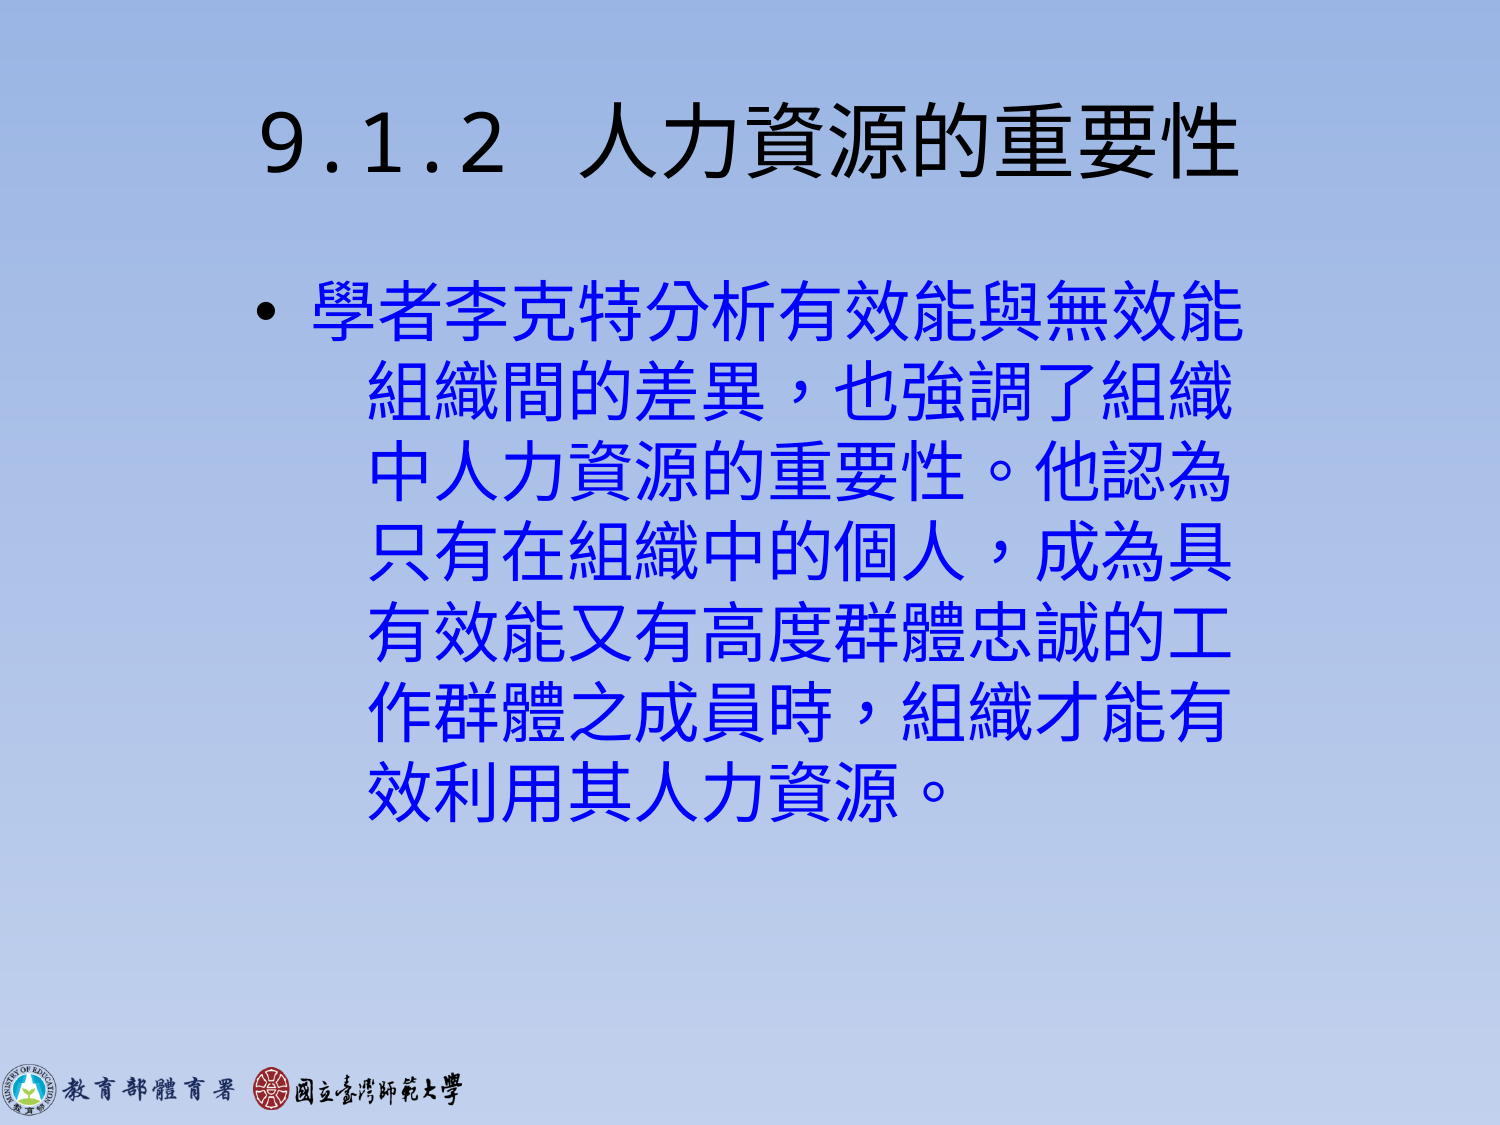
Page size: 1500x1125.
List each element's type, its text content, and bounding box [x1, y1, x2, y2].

title 9.1.2 人力資源的重要性 [75, 45, 1426, 233]
list 學者李克特分析有效能與無效能組織間的差異，也強調了組織中人力資源的重要性。他認為只有在組織中的個人，成為具有效能又有高度群體忠誠的工作群體之成員時，組織才能有效利用其人力資源。 [239, 262, 1301, 1005]
